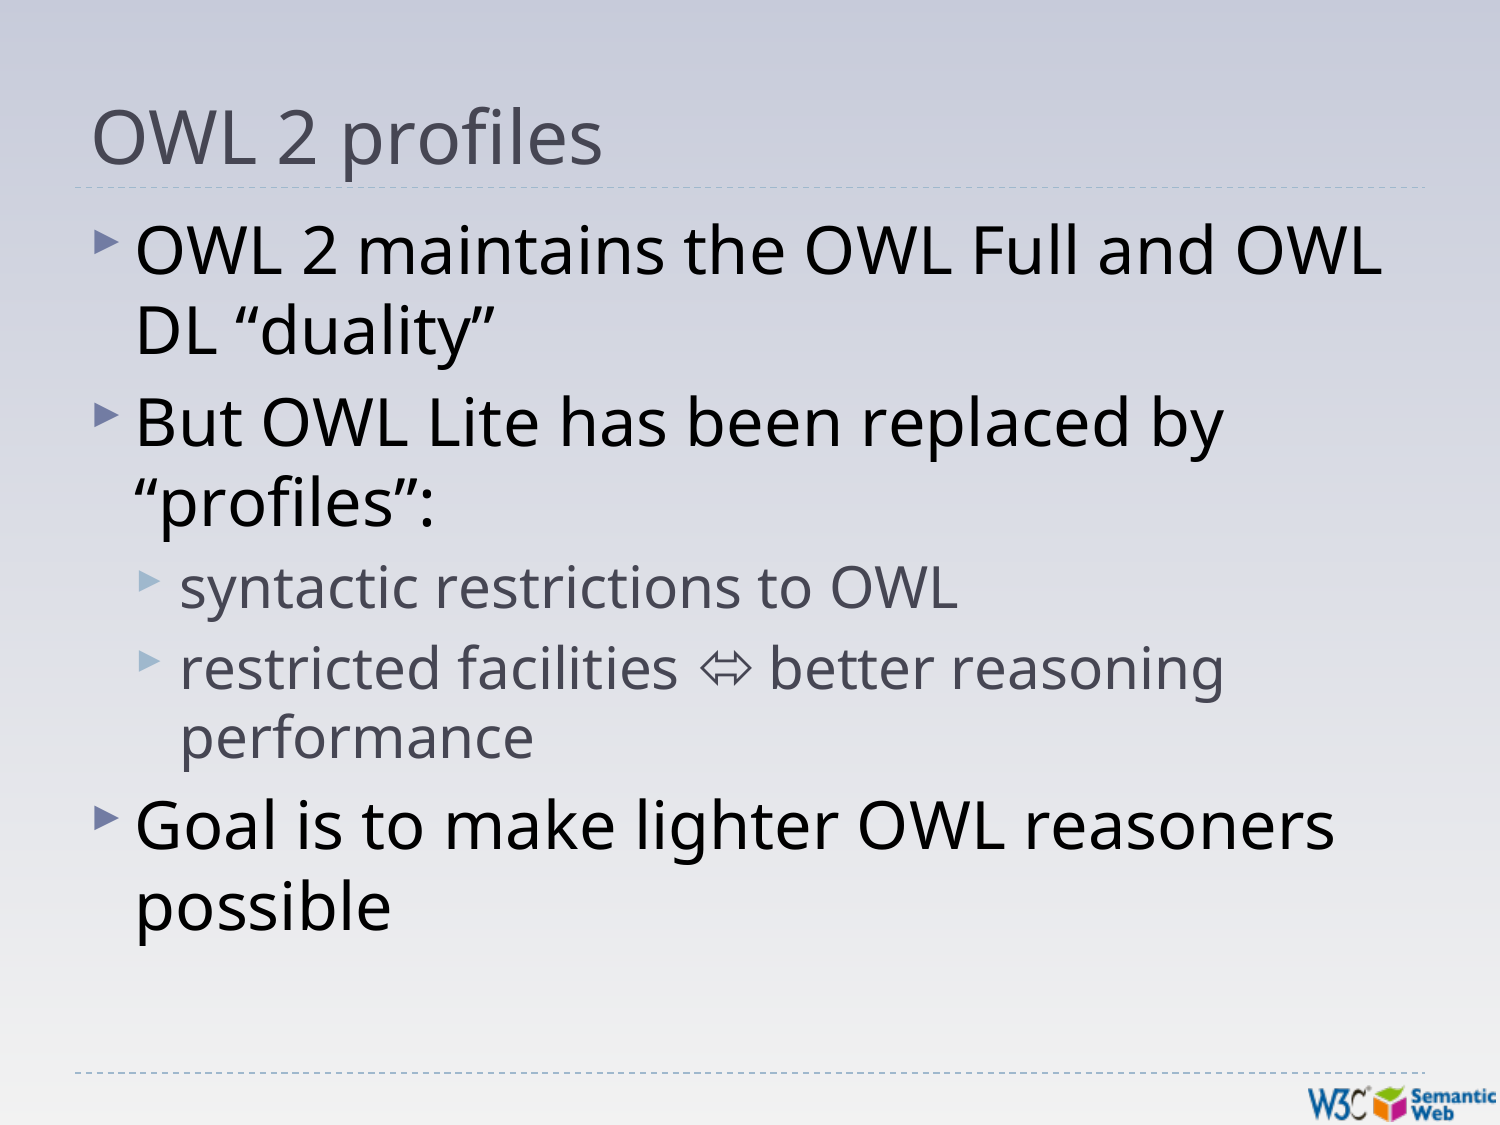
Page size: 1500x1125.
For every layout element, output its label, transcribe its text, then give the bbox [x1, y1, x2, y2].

list OWL 2 maintains the OWL Full and OWL DL “duality” But OWL Lite has been replaced by “profiles”: syntactic restrictions to OWL restricted facilities  better reasoning performance Goal is to make lighter OWL reasoners possible [75, 200, 1426, 1010]
title OWL 2 profiles [75, 24, 1426, 188]
picture [1308, 1084, 1496, 1122]
